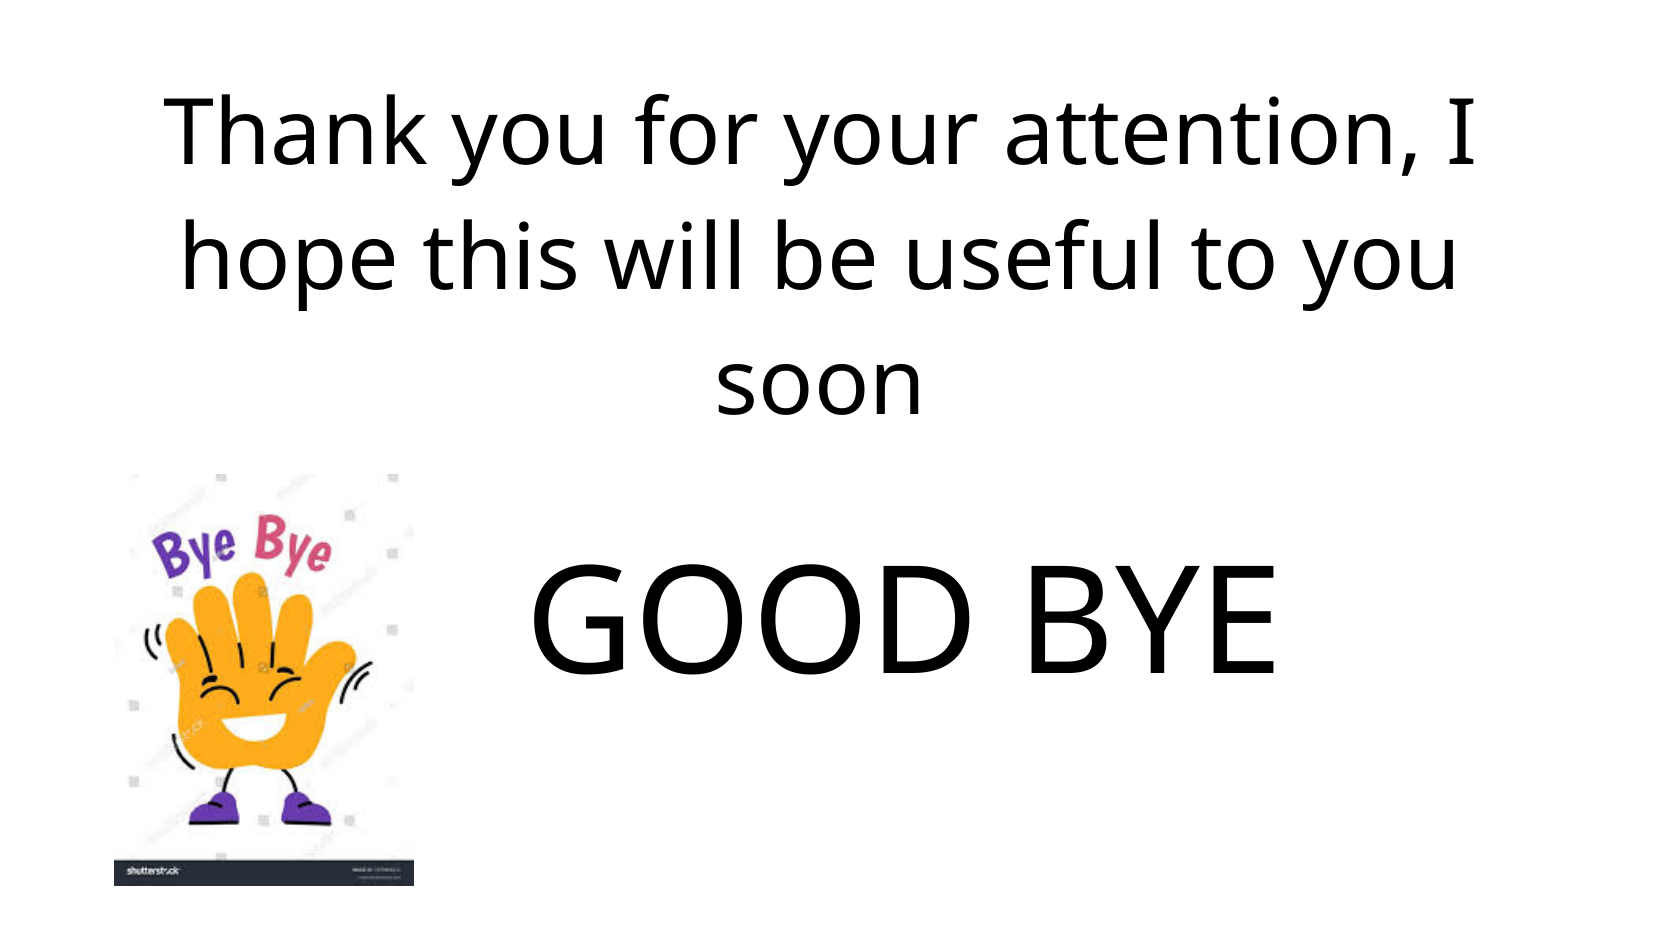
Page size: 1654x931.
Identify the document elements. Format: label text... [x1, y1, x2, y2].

list GOOD BYE [525, 512, 1418, 739]
title Thank you for your attention, I hope this will be useful to you soon [76, 35, 1566, 473]
picture [114, 474, 414, 886]
